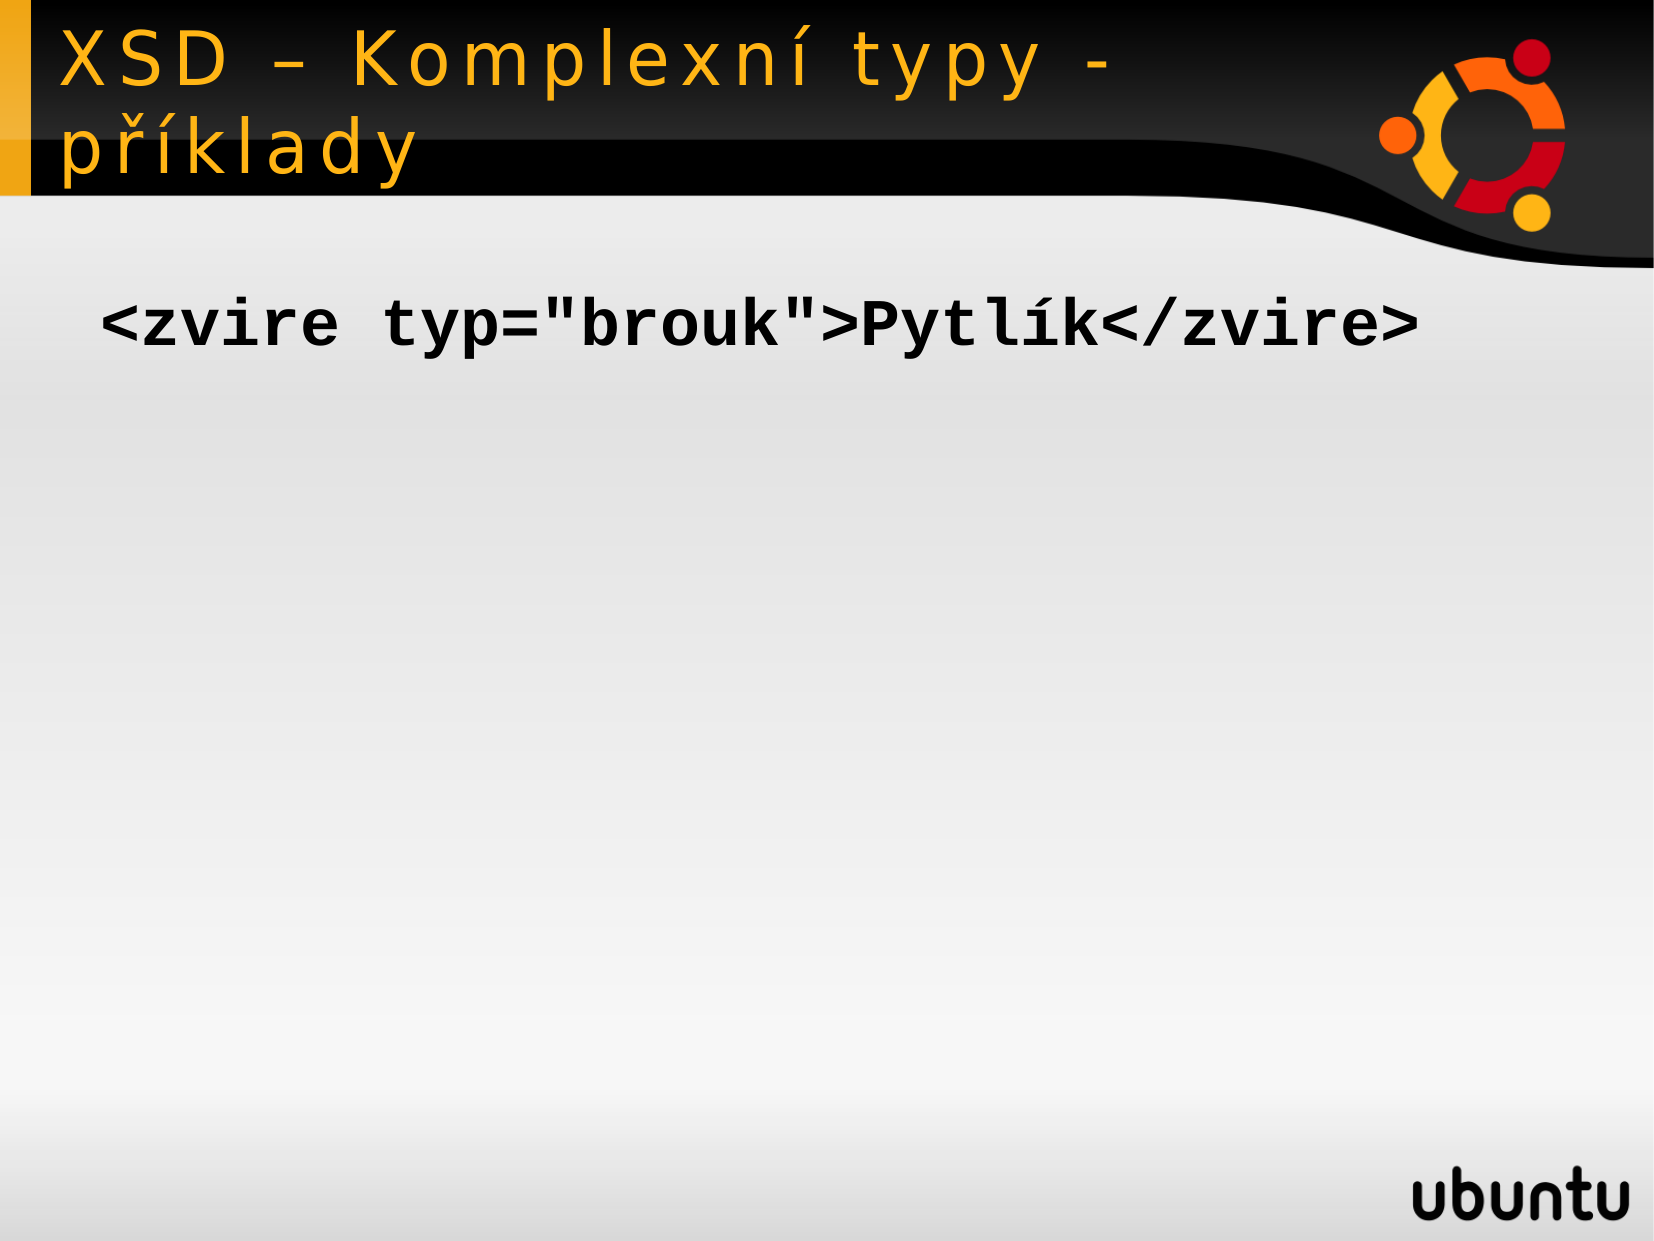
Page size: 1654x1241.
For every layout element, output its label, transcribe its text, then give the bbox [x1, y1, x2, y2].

list <zvire typ="brouk">Pytlík</zvire> [82, 290, 1571, 1109]
title XSD – Komplexní typy - příklady [59, 16, 1270, 191]
picture [0, 0, 1654, 1241]
